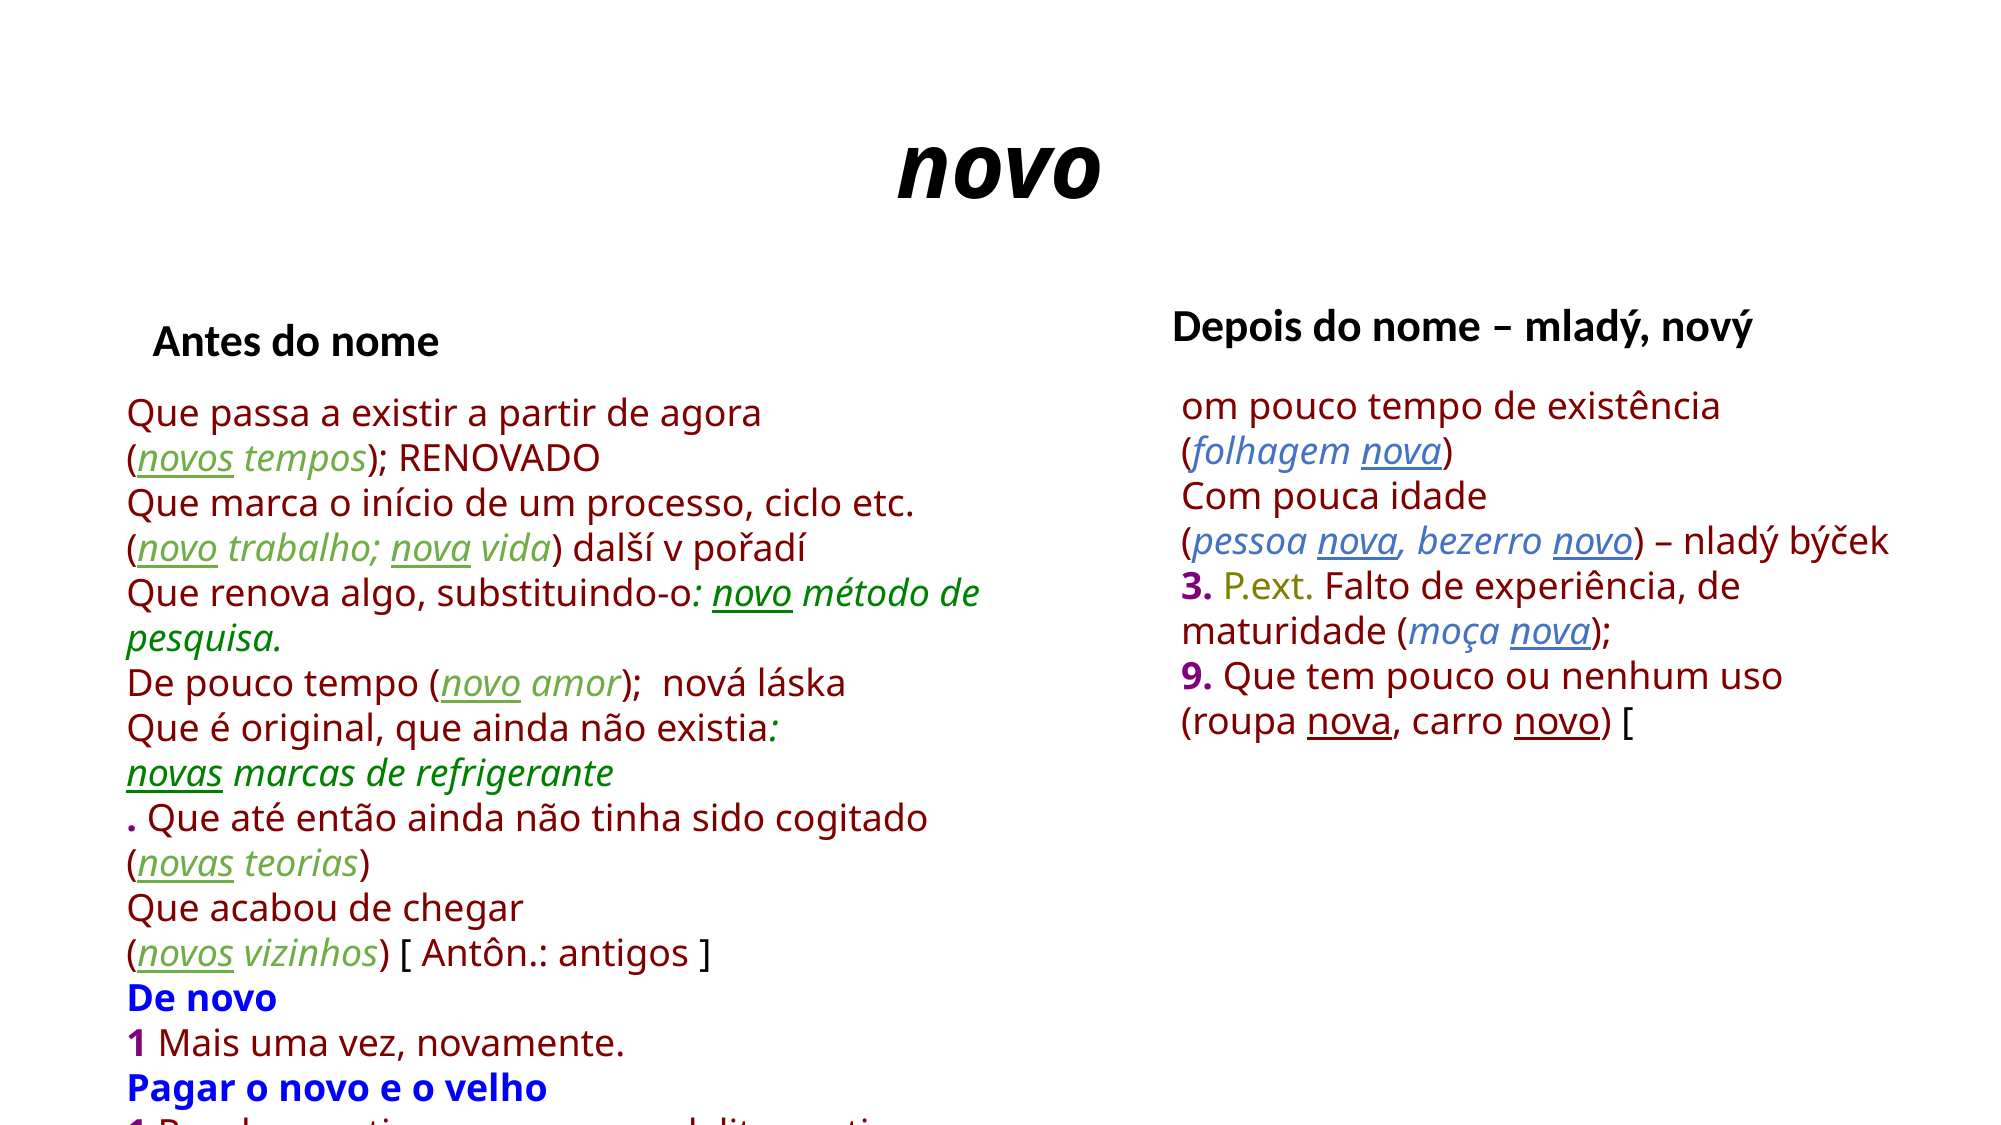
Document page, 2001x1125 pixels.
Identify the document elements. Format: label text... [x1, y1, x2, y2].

title novo [137, 59, 1863, 278]
list Depois do nome – mladý, nový [1157, 260, 1818, 360]
text_box om pouco tempo de existência (folhagem nova) Com pouca idade (pessoa nova, bezerro novo) – nladý býček 3. P.ext. Falto de experiência, de maturidade (moça nova); 9. Que tem pouco ou nenhum uso (roupa nova, carro novo) [ [1165, 374, 1942, 814]
list Antes do nome [137, 288, 547, 375]
text_box Que passa a existir a partir de agora (novos tempos); RENOVADO Que marca o início de um processo, ciclo etc. (novo trabalho; nova vida) další v pořadí Que renova algo, substituindo-o: novo método de pesquisa. De pouco tempo (novo amor); nová láska Que é original, que ainda não existia: novas marcas de refrigerante . Que até então ainda não tinha sido cogitado (novas teorias) Que acabou de chegar (novos vizinhos) [ Antôn.: antigos ] De novo 1 Mais uma vez, novamente. Pagar o novo e o velho 1 Receber castigo por erros ou delitos antigos e recentes. [111, 381, 1083, 1125]
